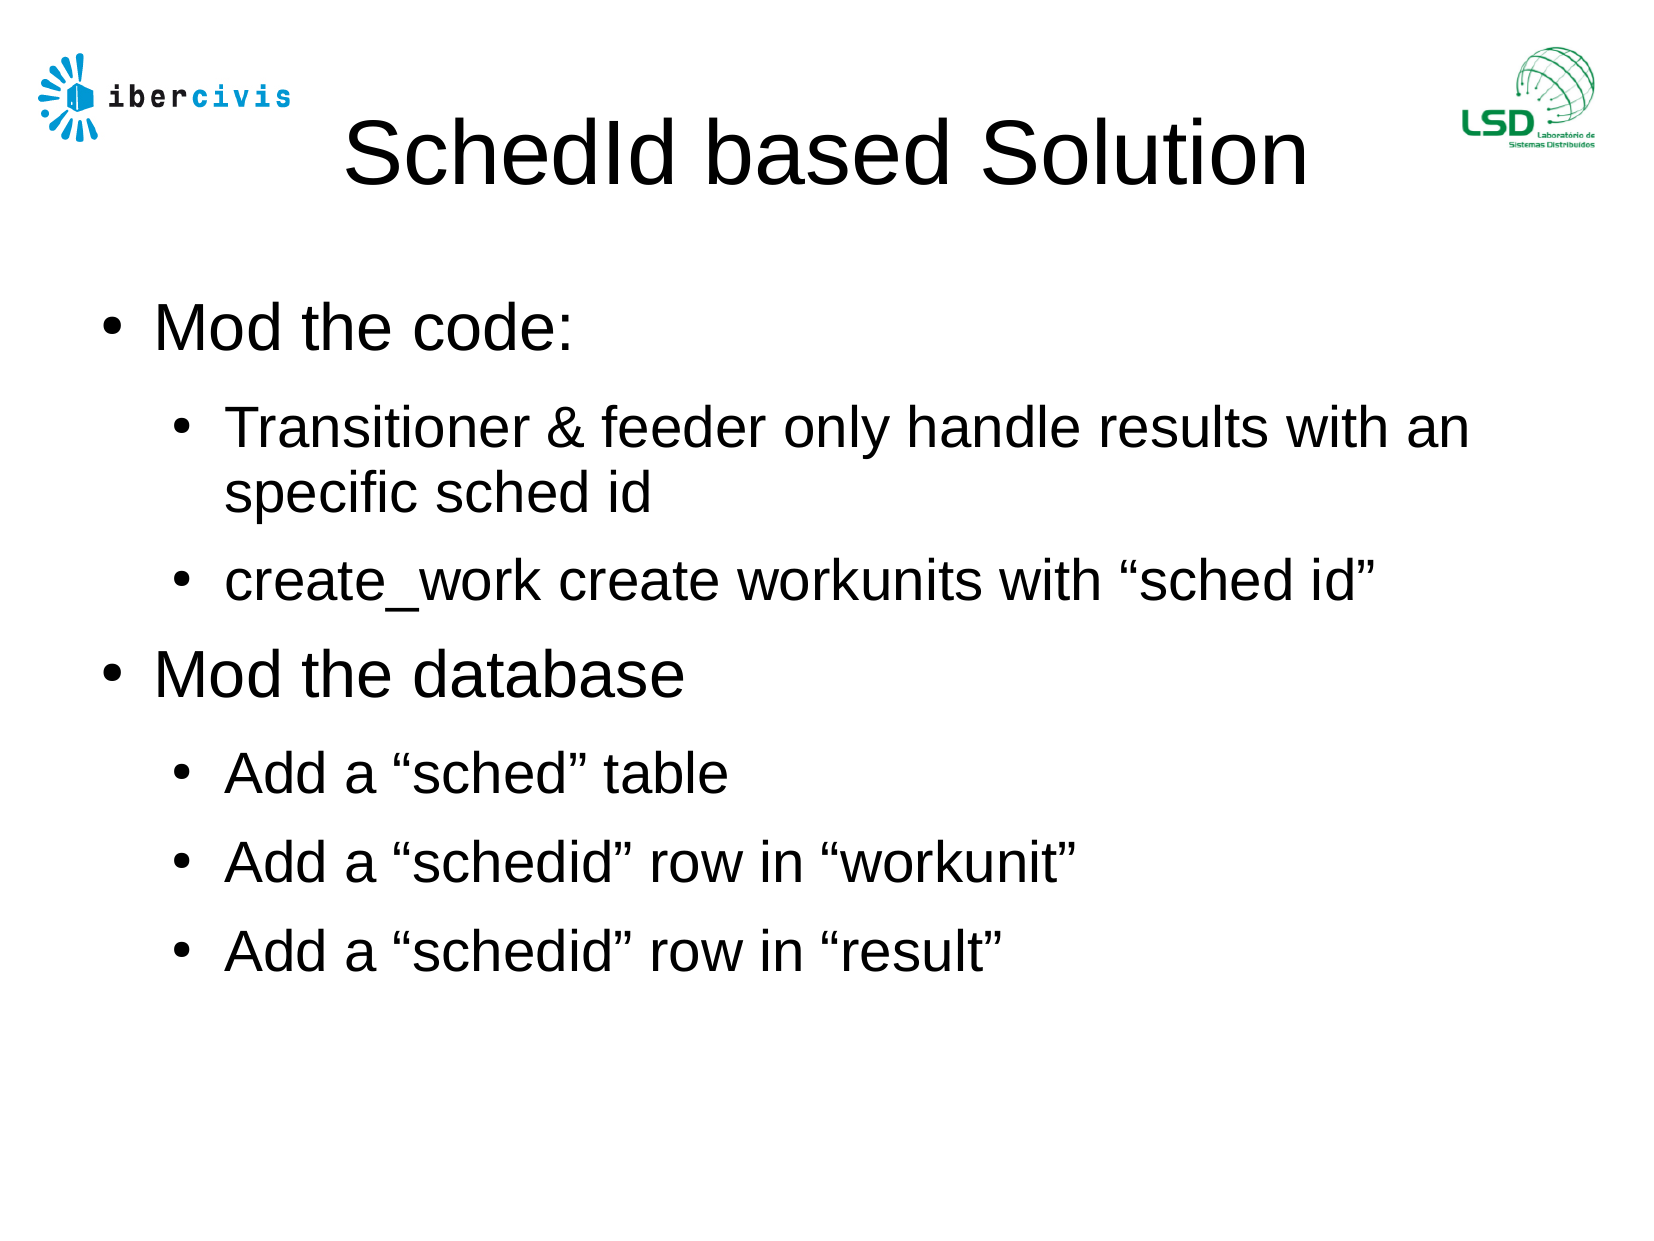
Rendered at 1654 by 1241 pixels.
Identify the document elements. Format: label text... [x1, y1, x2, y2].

picture [1461, 45, 1595, 148]
list Mod the code: Transitioner & feeder only handle results with an specific sched id create_work create workunits with “sched id” Mod the database Add a “sched” table Add a “schedid” row in “workunit” Add a “schedid” row in “result” [82, 290, 1571, 1109]
title SchedId based Solution [82, 49, 1571, 257]
picture [38, 53, 290, 142]
